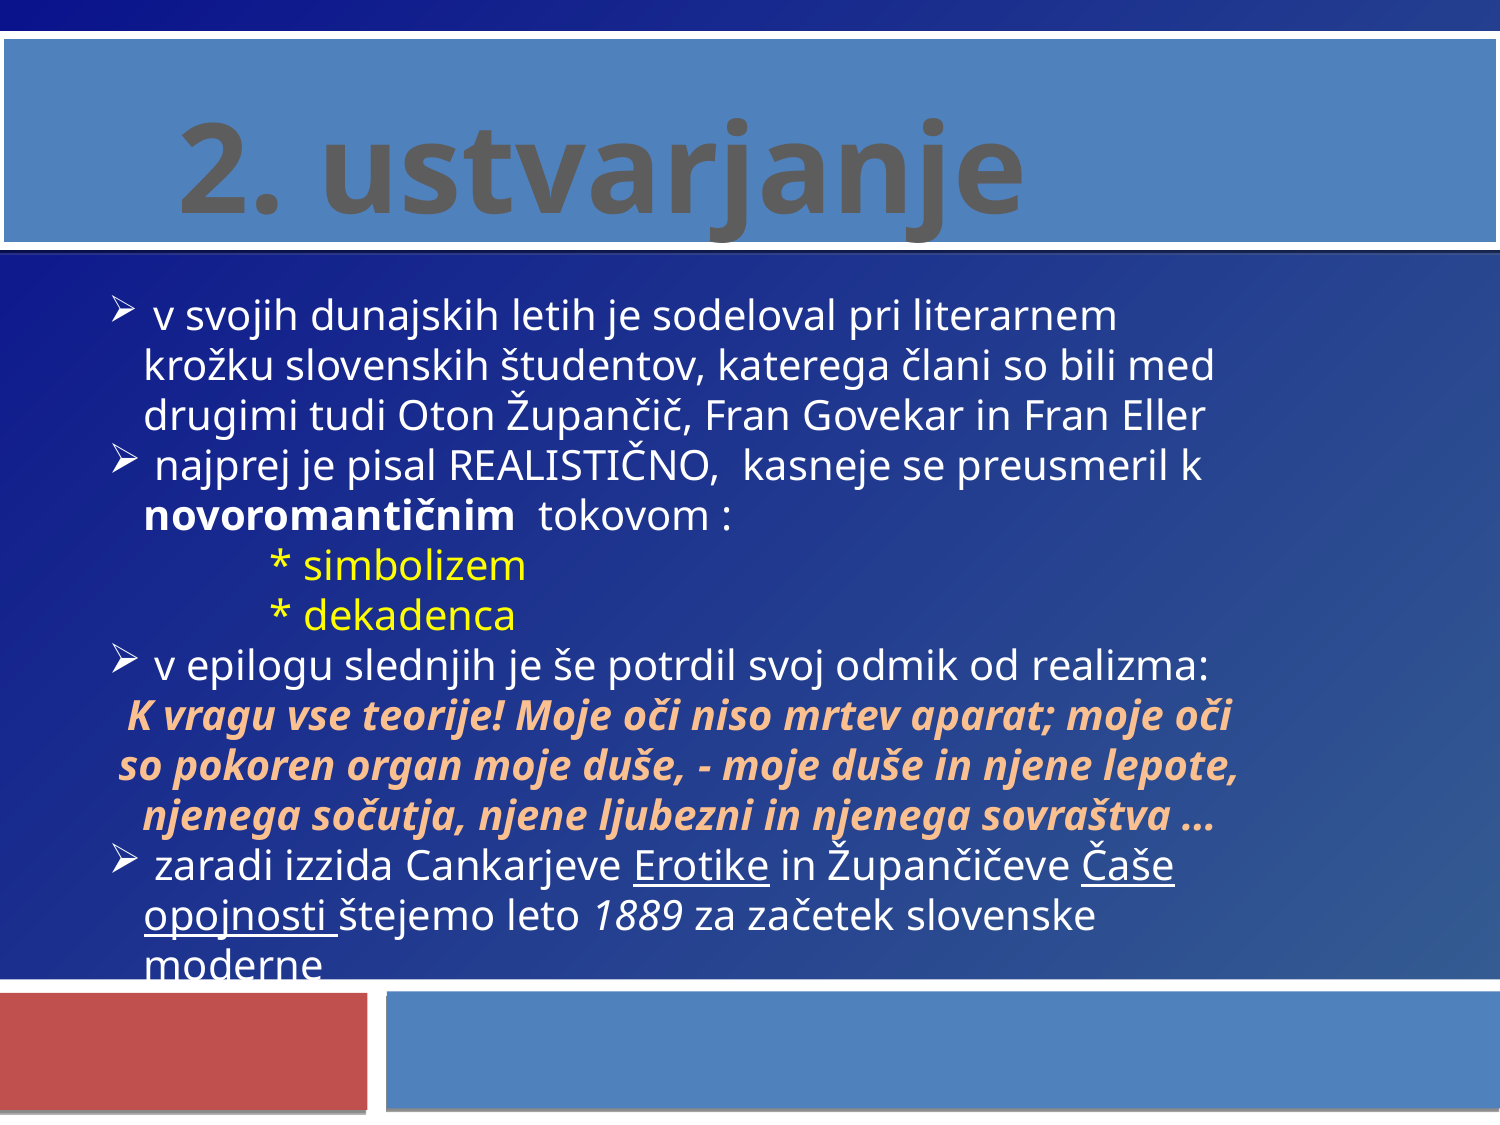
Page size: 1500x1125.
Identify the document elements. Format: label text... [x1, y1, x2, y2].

text_box v svojih dunajskih letih je sodeloval pri literarnem krožku slovenskih študentov, katerega člani so bili med drugimi tudi Oton Župančič, Fran Govekar in Fran Eller najprej je pisal REALISTIČNO, kasneje se preusmeril k novoromantičnim tokovom : * simbolizem * dekadenca v epilogu slednjih je še potrdil svoj odmik od realizma: K vragu vse teorije! Moje oči niso mrtev aparat; moje oči so pokoren organ moje duše, - moje duše in njene lepote, njenega sočutja, njene ljubezni in njenega sovraštva … zaradi izzida Cankarjeve Erotike in Župančičeve Čaše opojnosti štejemo leto 1889 za začetek slovenske moderne [93, 281, 1266, 997]
title 2. ustvarjanje [0, 35, 1500, 247]
